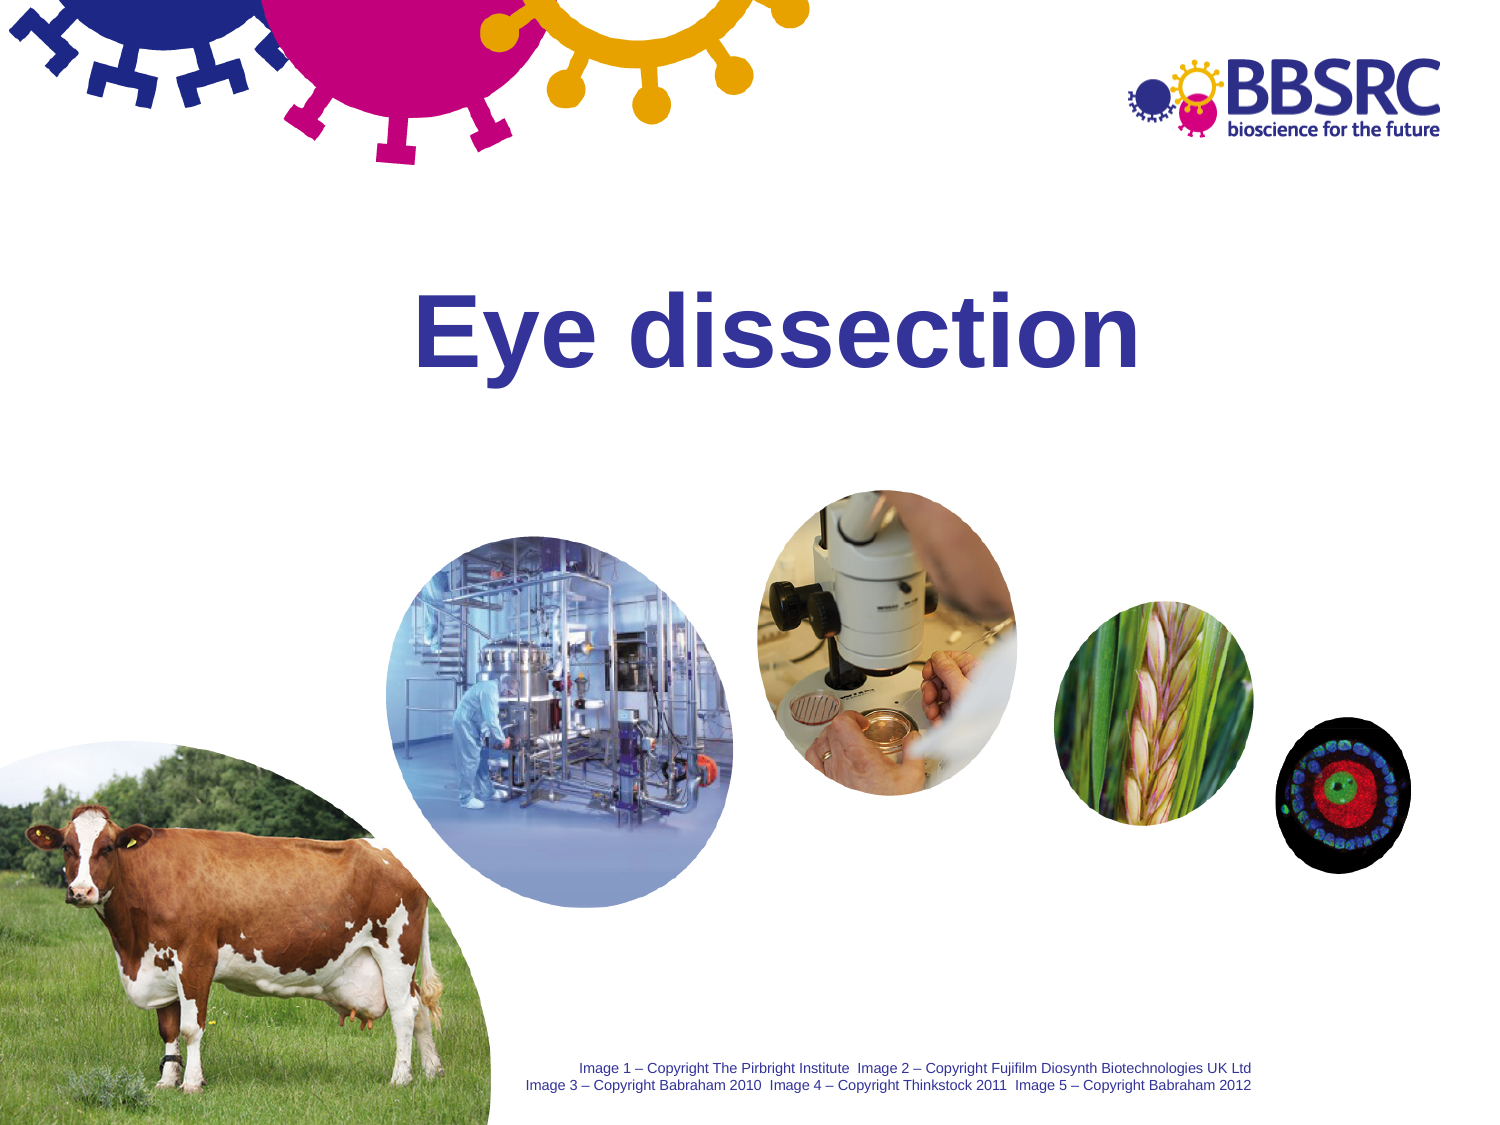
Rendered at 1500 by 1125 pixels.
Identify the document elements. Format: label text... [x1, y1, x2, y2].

list Eye dissection [64, 255, 1436, 398]
